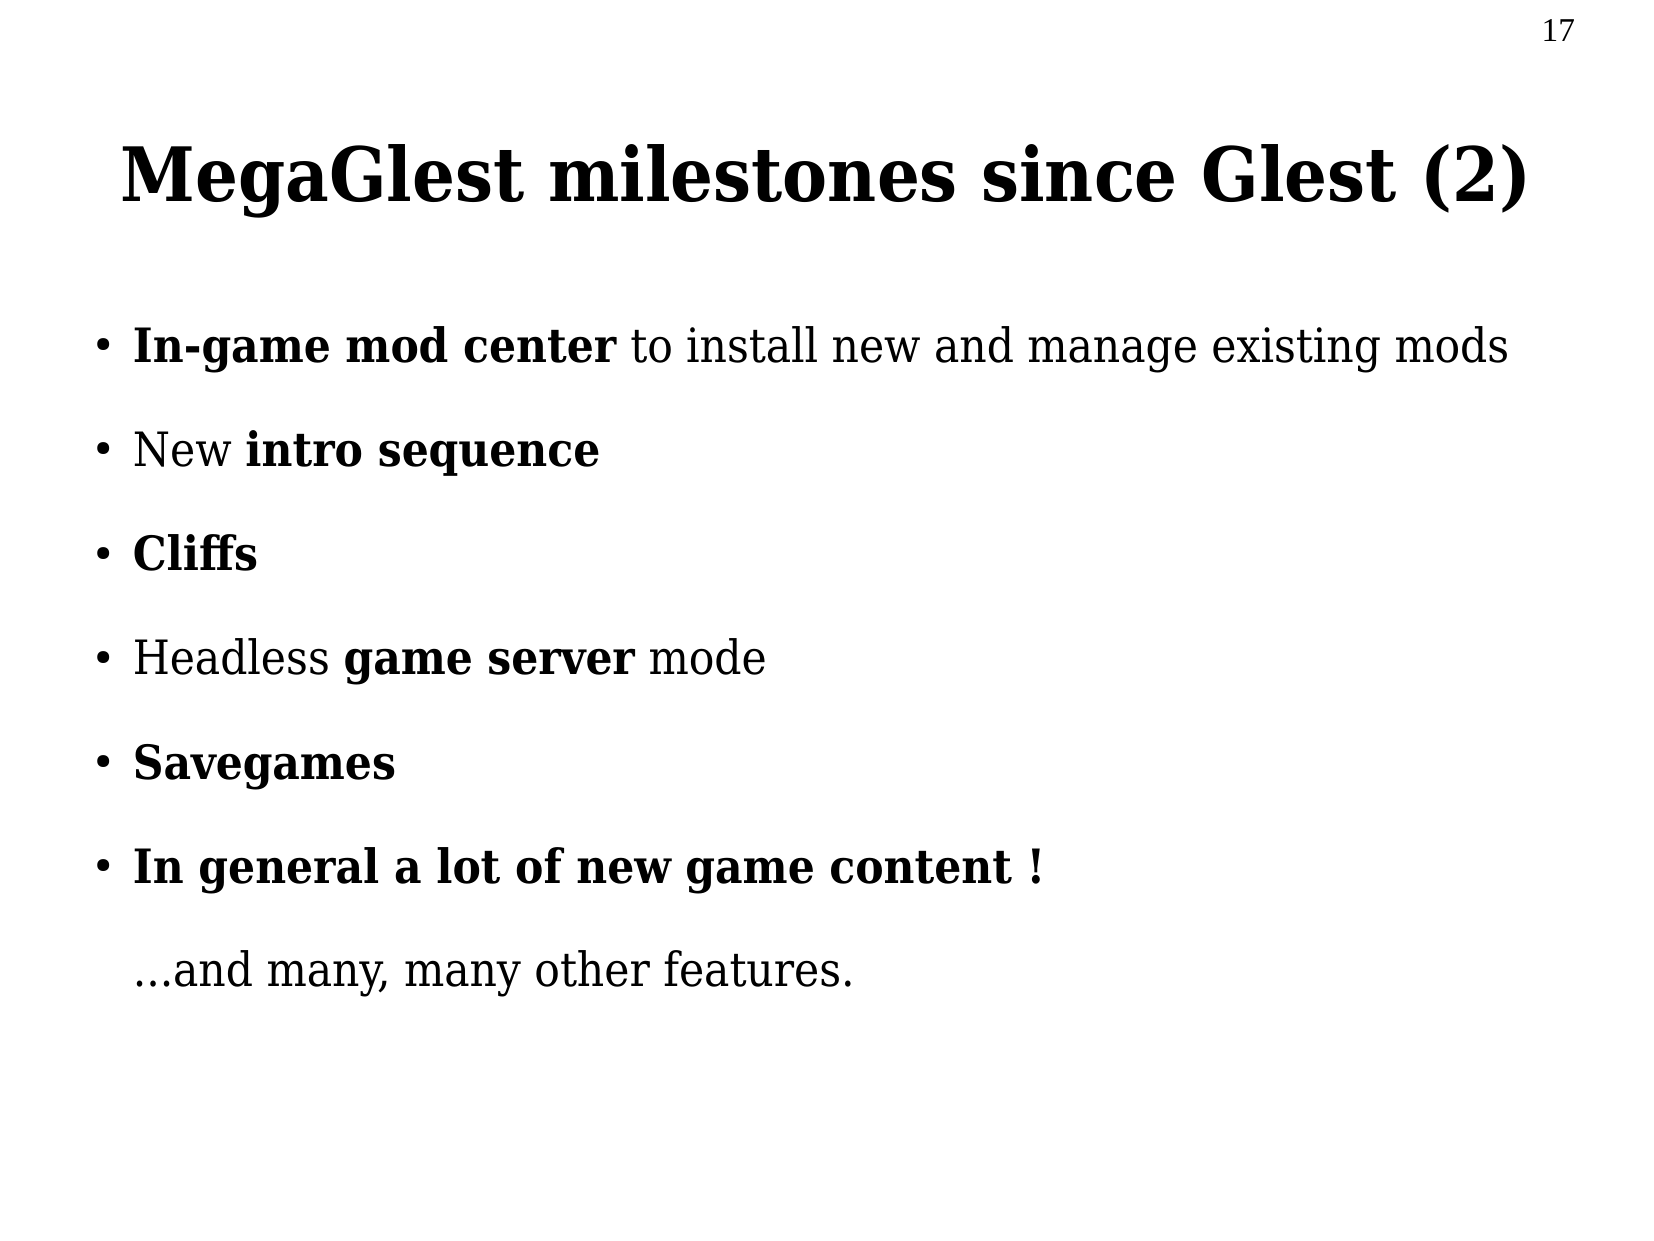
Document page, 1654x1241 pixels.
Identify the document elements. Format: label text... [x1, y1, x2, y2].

list In-game mod center to install new and manage existing mods New intro sequence Cliffs Headless game server mode Savegames In general a lot of new game content ! ...and many, many other features. [82, 290, 1538, 1010]
title MegaGlest milestones since Glest (2) [82, 49, 1571, 257]
